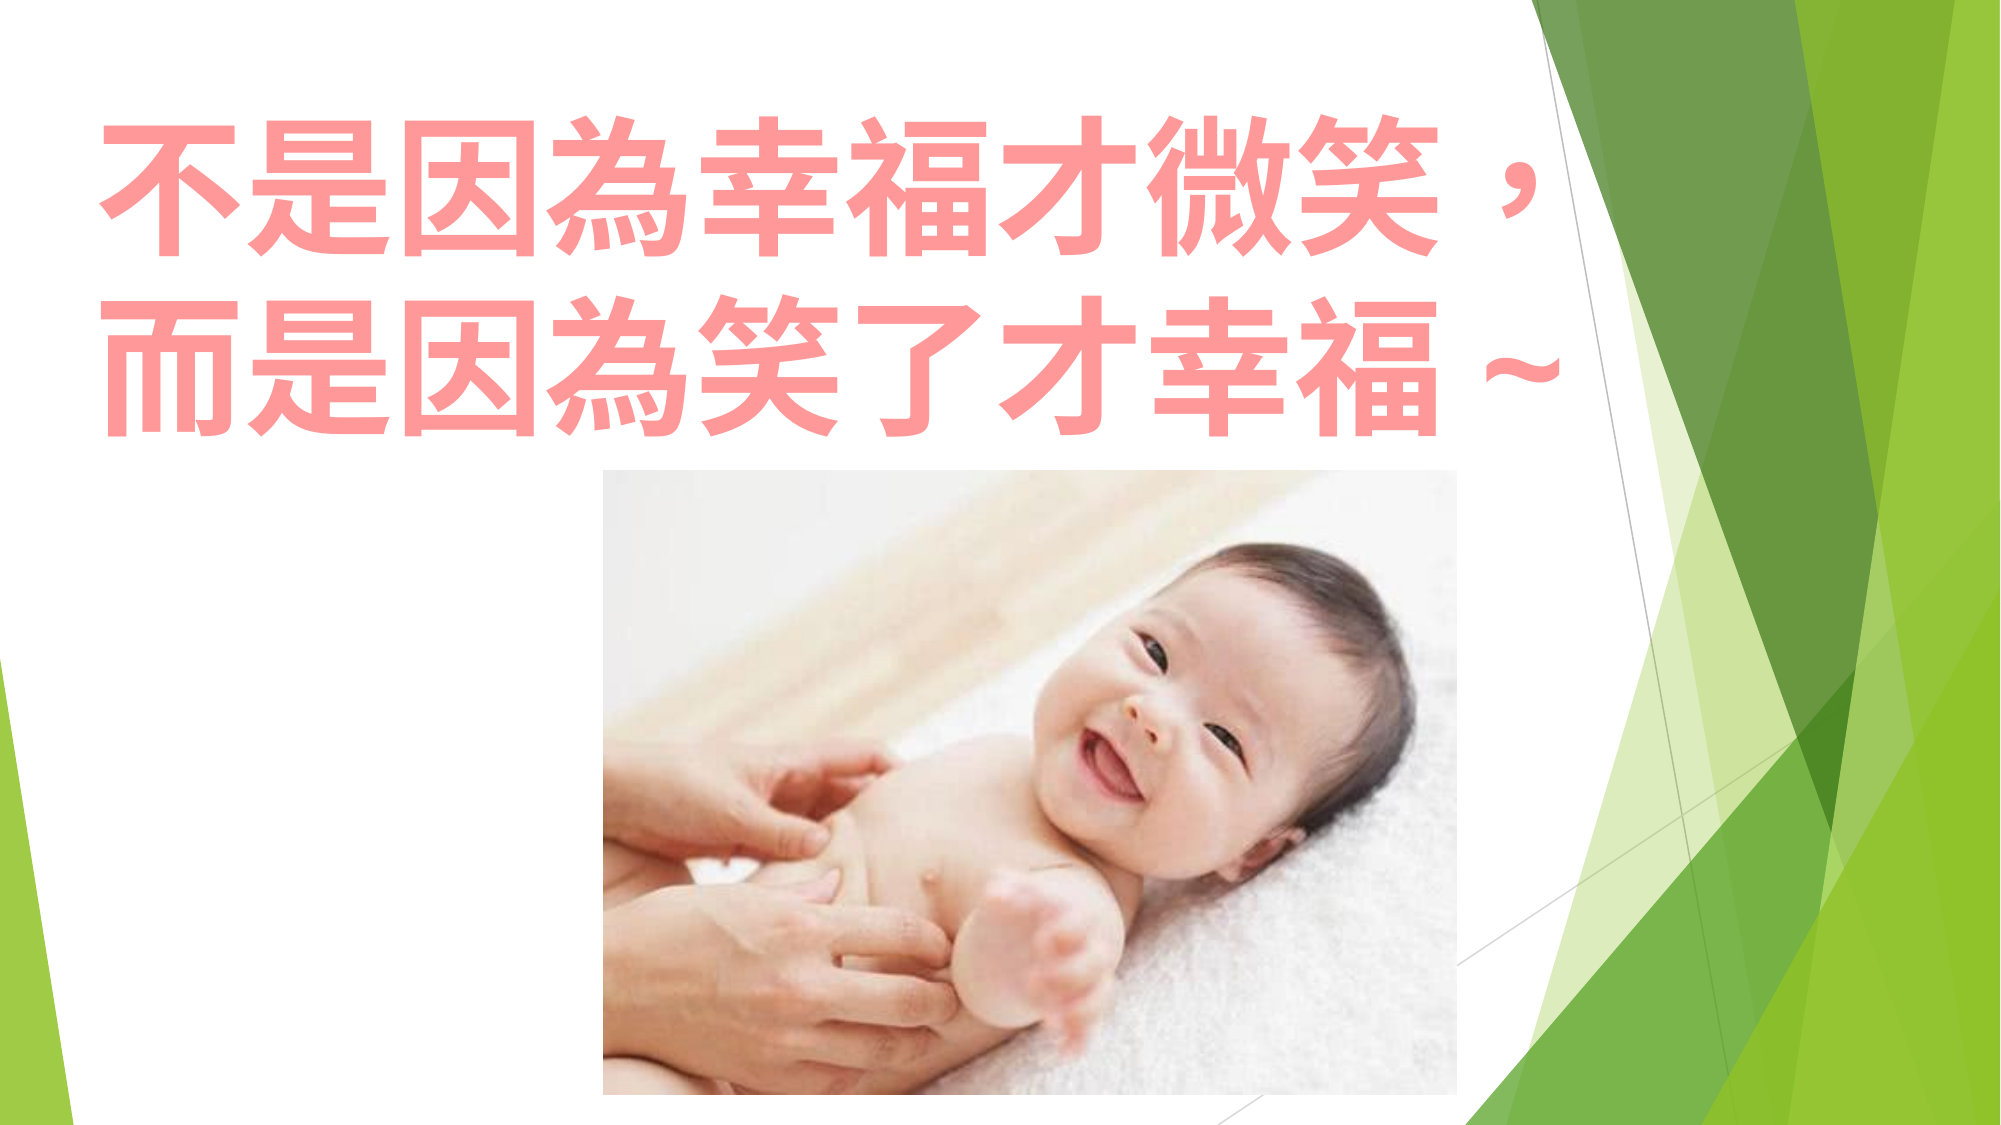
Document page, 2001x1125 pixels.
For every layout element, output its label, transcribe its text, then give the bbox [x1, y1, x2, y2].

picture [603, 471, 1457, 1095]
title 不是因為幸福才微笑， 而是因為笑了才幸福~ [79, 86, 1762, 505]
